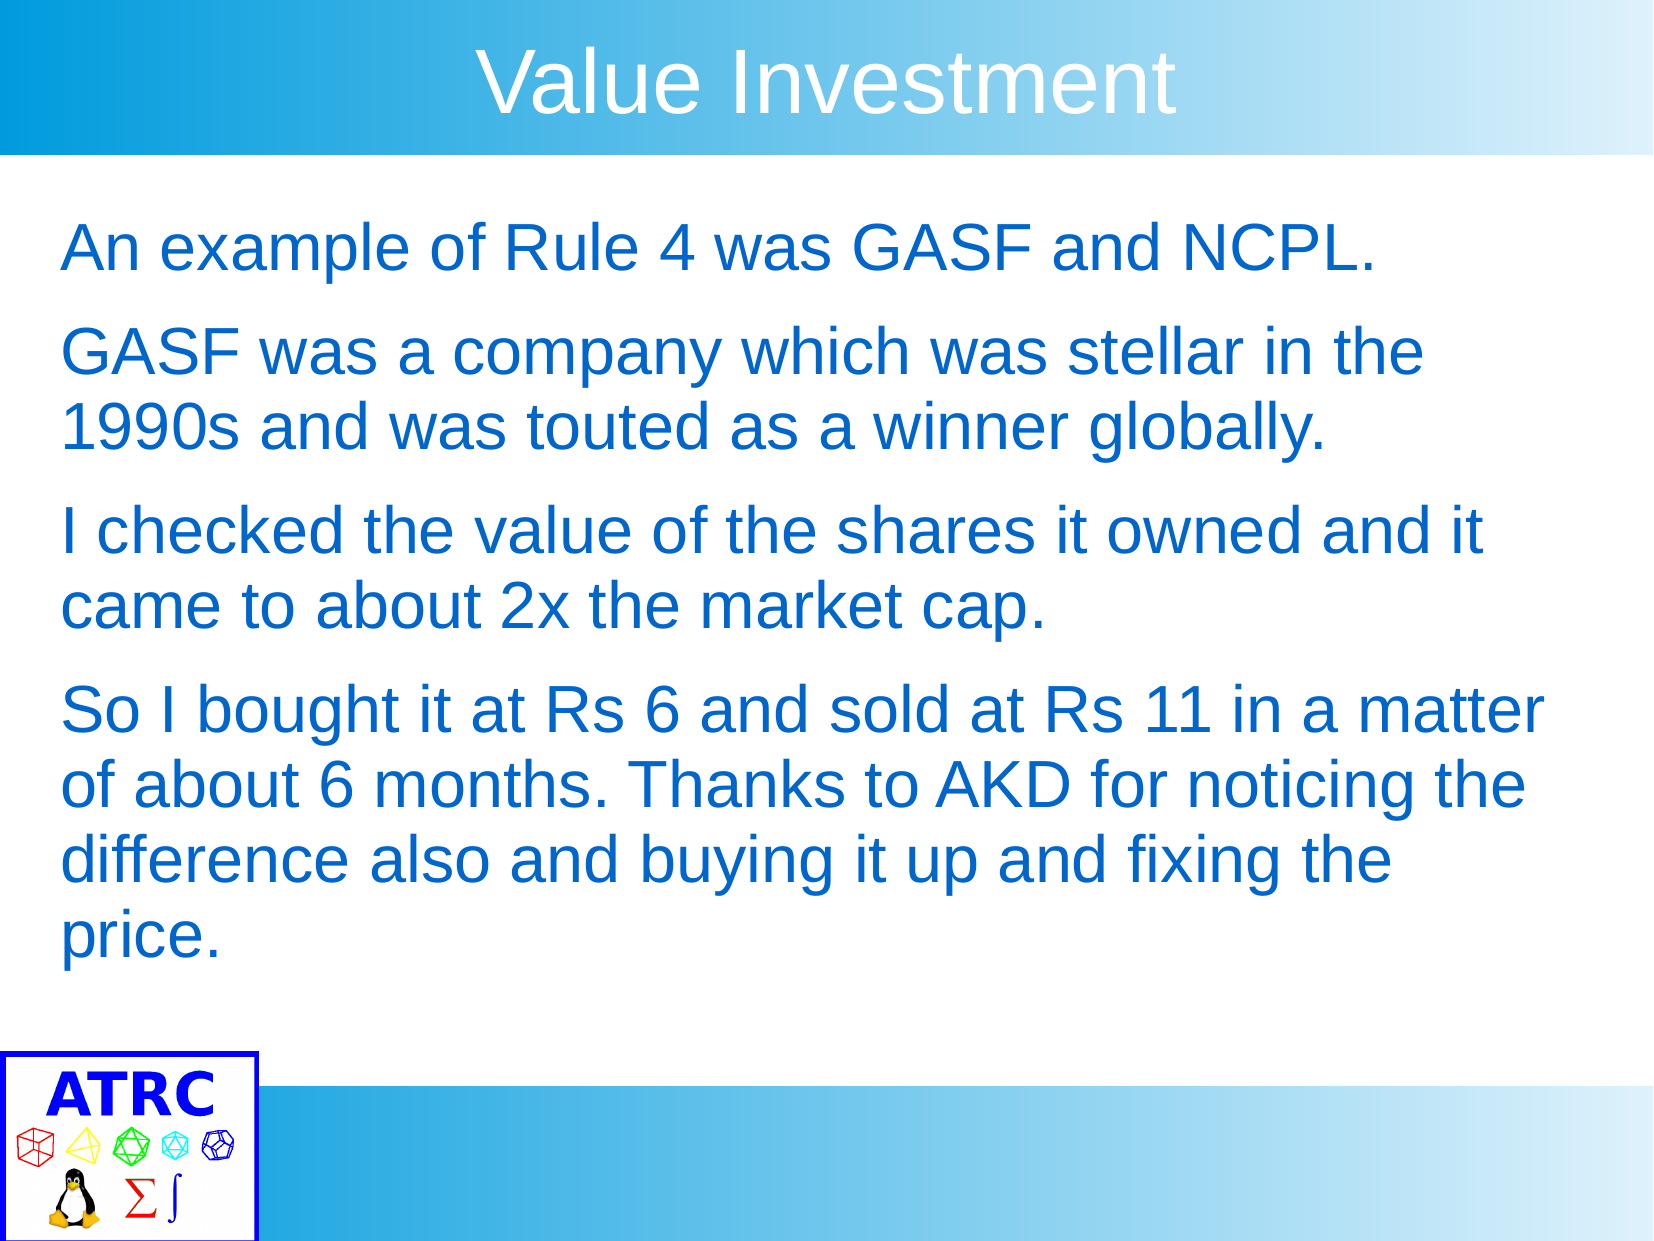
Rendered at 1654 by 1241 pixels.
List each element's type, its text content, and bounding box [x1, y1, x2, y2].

picture [0, 1051, 259, 1241]
title Value Investment [82, 30, 1571, 135]
list An example of Rule 4 was GASF and NCPL. GASF was a company which was stellar in the 1990s and was touted as a winner globally. I checked the value of the shares it owned and it came to about 2x the market cap. So I bought it at Rs 6 and sold at Rs 11 in a matter of about 6 months. Thanks to AKD for noticing the difference also and buying it up and fixing the price. [60, 210, 1549, 930]
